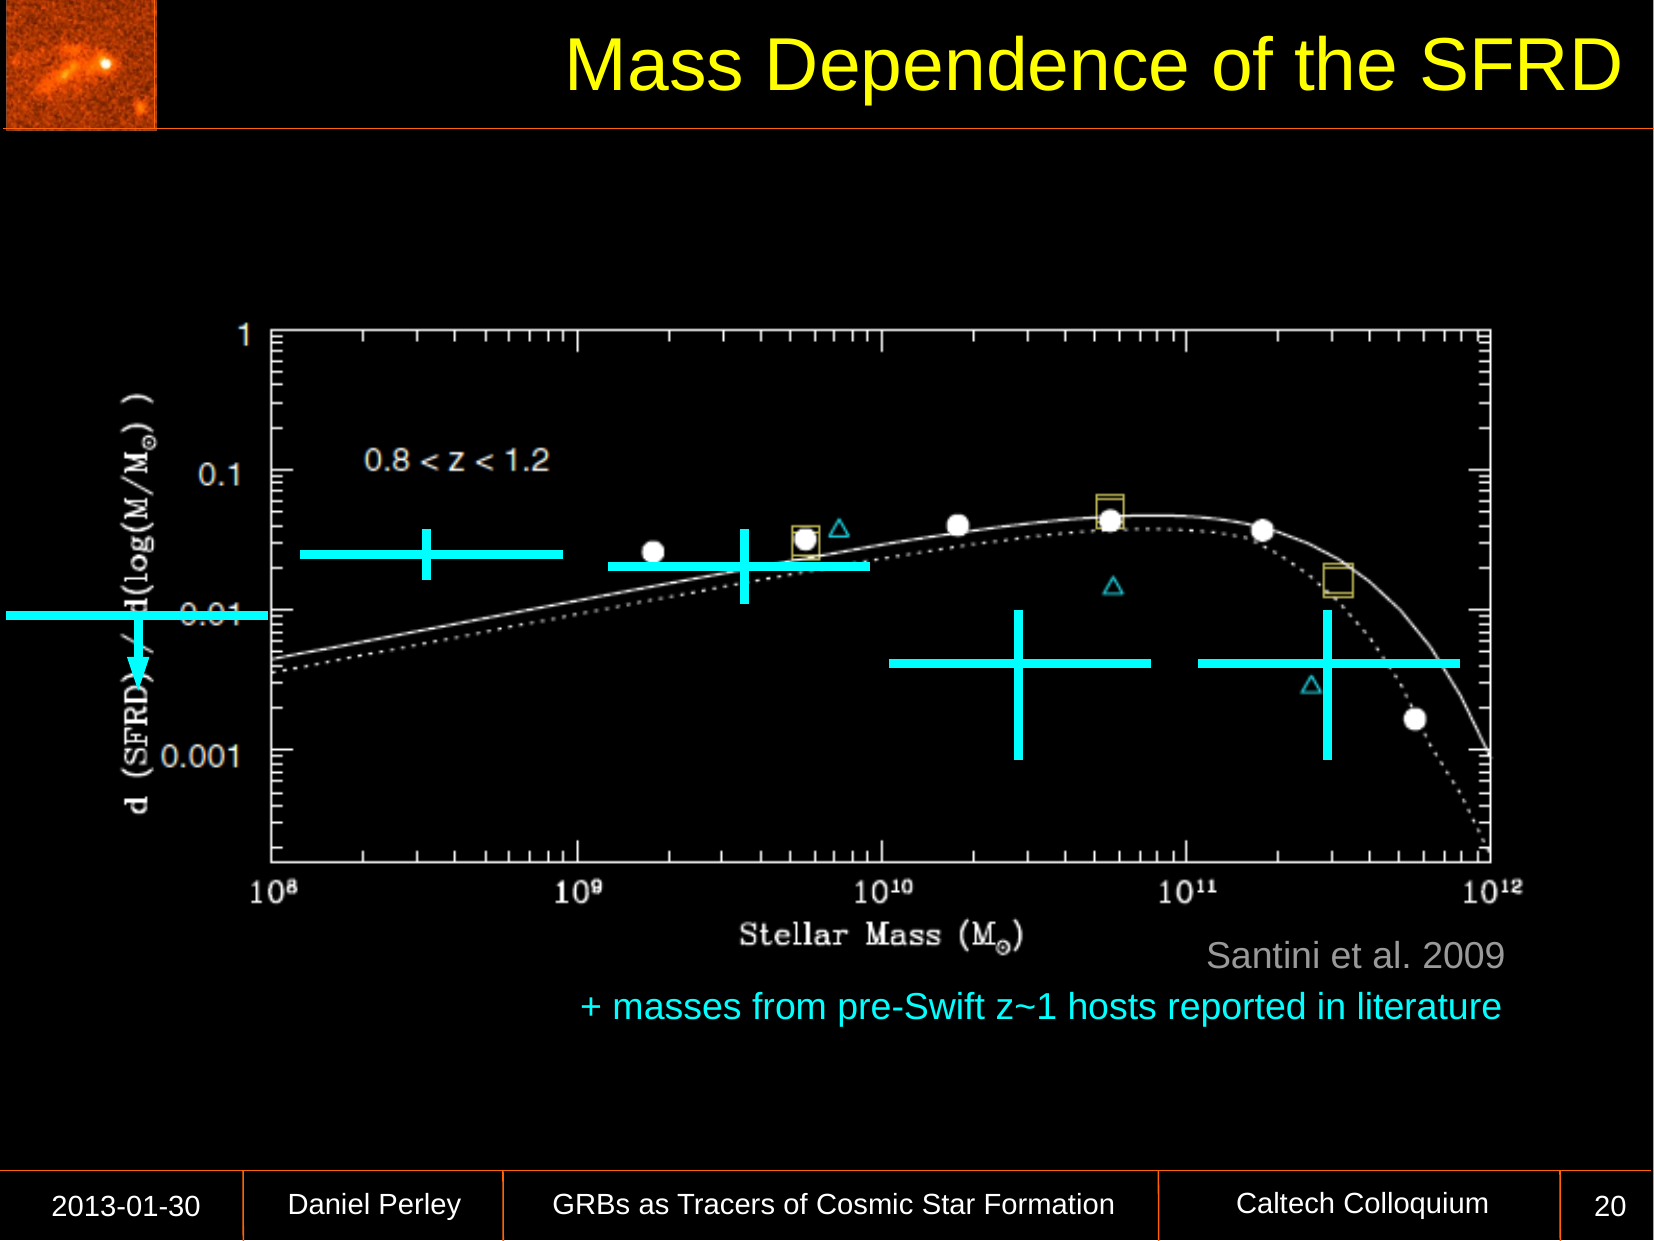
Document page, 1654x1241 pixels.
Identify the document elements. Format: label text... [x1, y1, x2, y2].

text_box Santini et al. 2009 [1188, 923, 1564, 987]
picture [7, 0, 154, 128]
text_box + masses from pre-Swift z~1 hosts reported in literature [562, 975, 1538, 1038]
title Mass Dependence of the SFRD [187, 21, 1624, 108]
picture [104, 317, 1540, 964]
